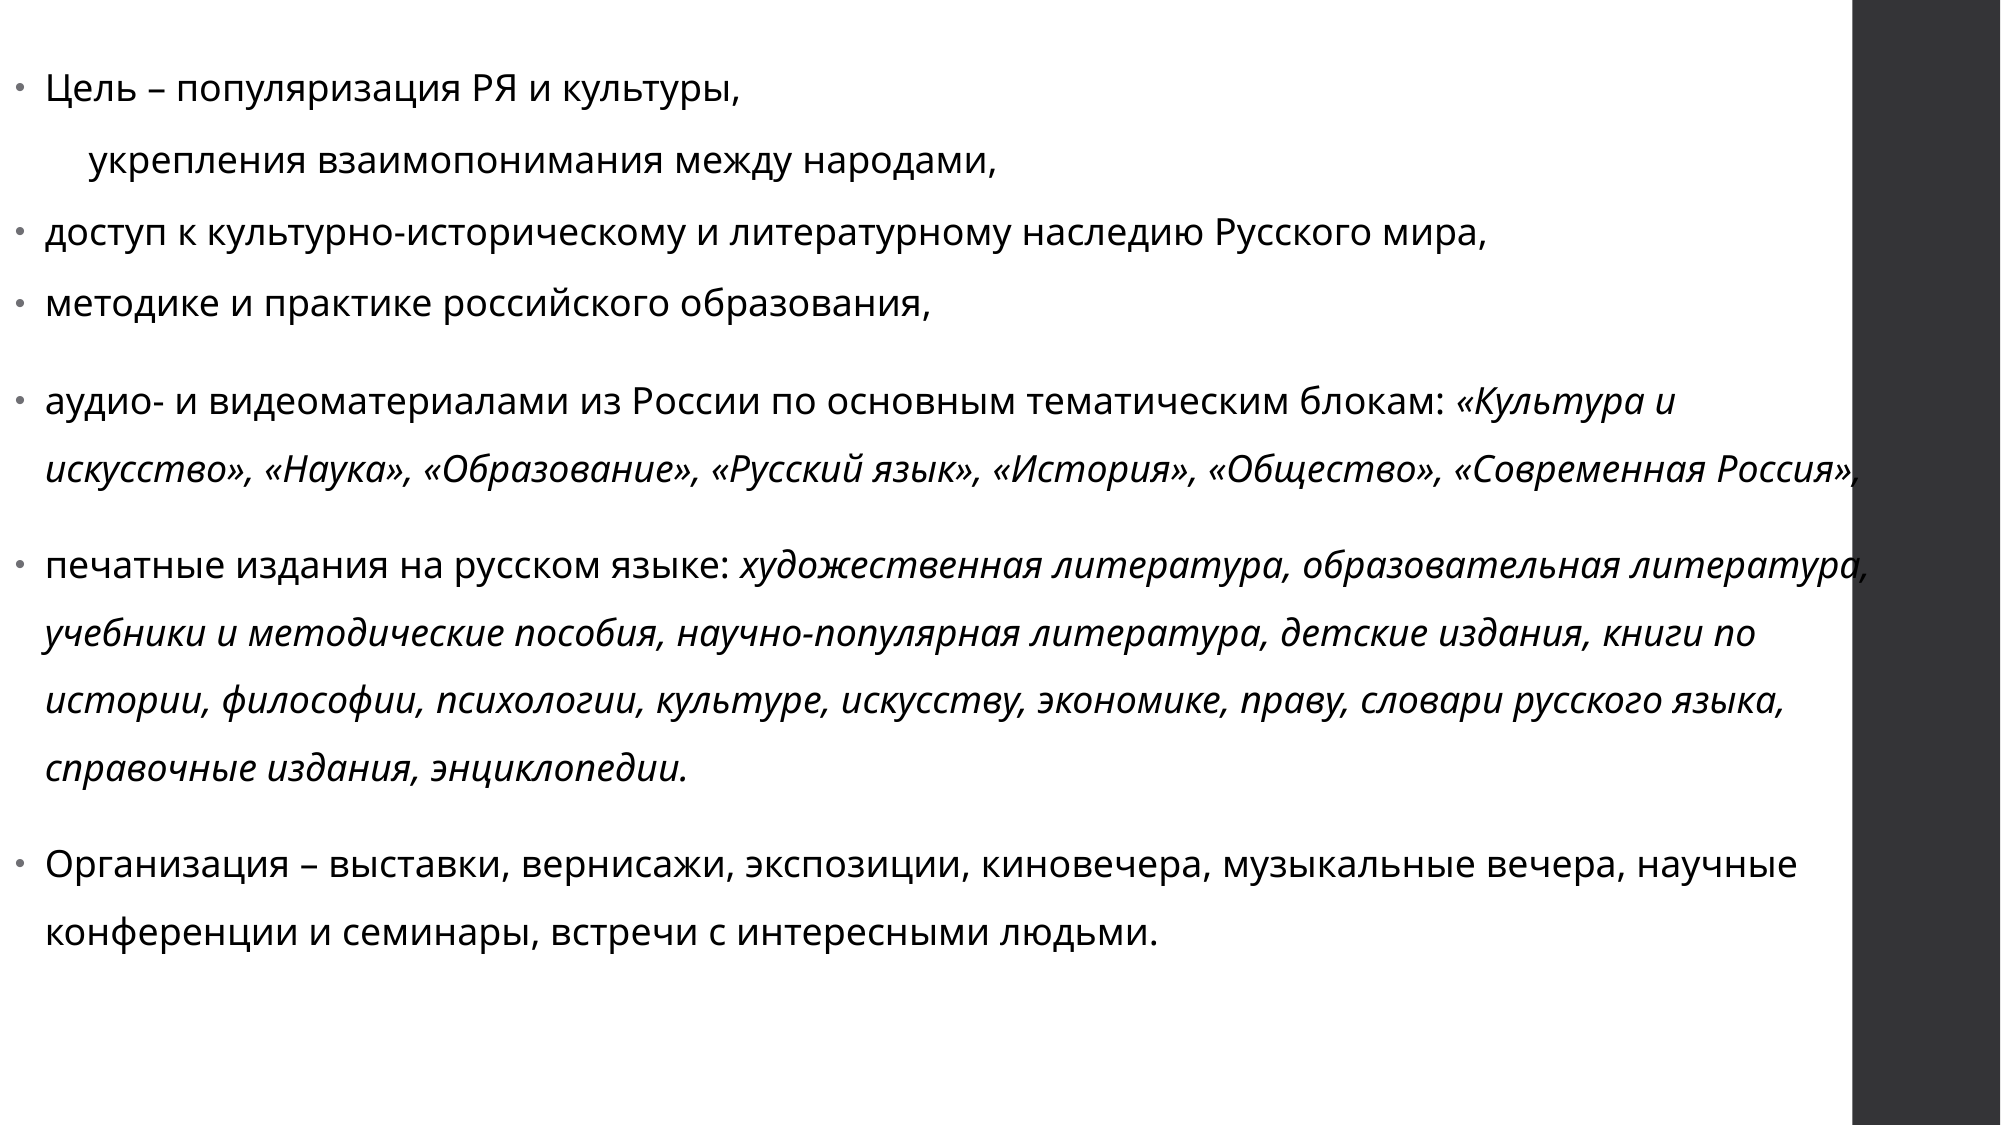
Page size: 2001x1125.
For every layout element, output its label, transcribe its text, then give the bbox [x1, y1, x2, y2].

list Цель – популяризация РЯ и культуры, укрепления взаимопонимания между народами, доступ к культурно-историческому и литературному наследию Русского мира, методике и практике российского образования, аудио- и видеоматериалами из России по основным тематическим блокам: «Культура и искусство», «Наука», «Образование», «Русский язык», «История», «Общество», «Современная Россия», печатные издания на русском языке: художественная литература, образовательная литература, учебники и методические пособия, научно-популярная литература, детские издания, книги по истории, философии, психологии, культуре, искусству, экономике, праву, словари русского языка, справочные издания, энциклопедии. Организация – выставки, вернисажи, экспозиции, киновечера, музыкальные вечера, научные конференции и семинары, встречи с интересными людьми. [0, 59, 1890, 1125]
